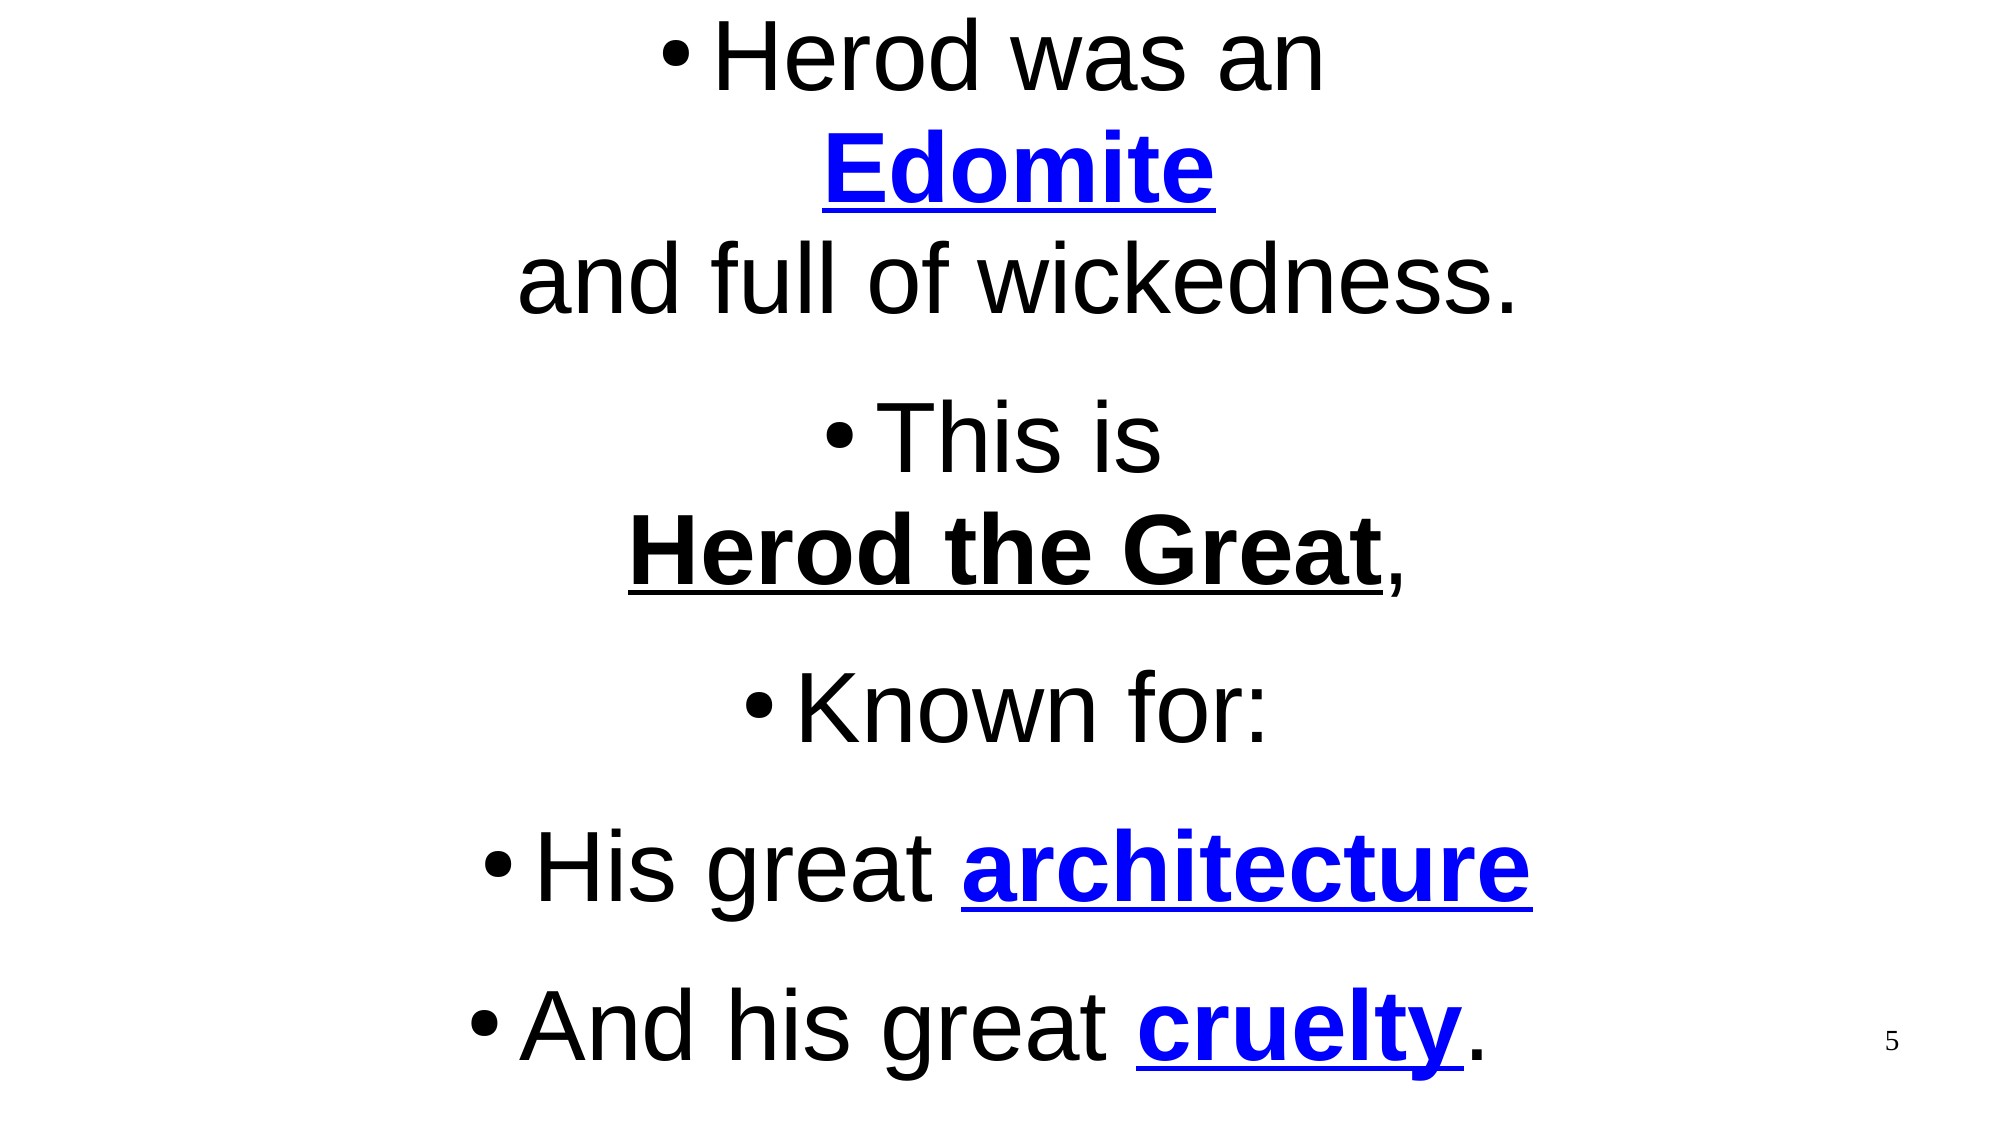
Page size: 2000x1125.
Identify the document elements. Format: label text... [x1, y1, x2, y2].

list Herod was an Edomite and full of wickedness. This is Herod the Great, Known for: His great architecture And his great cruelty. [0, 0, 1996, 1123]
